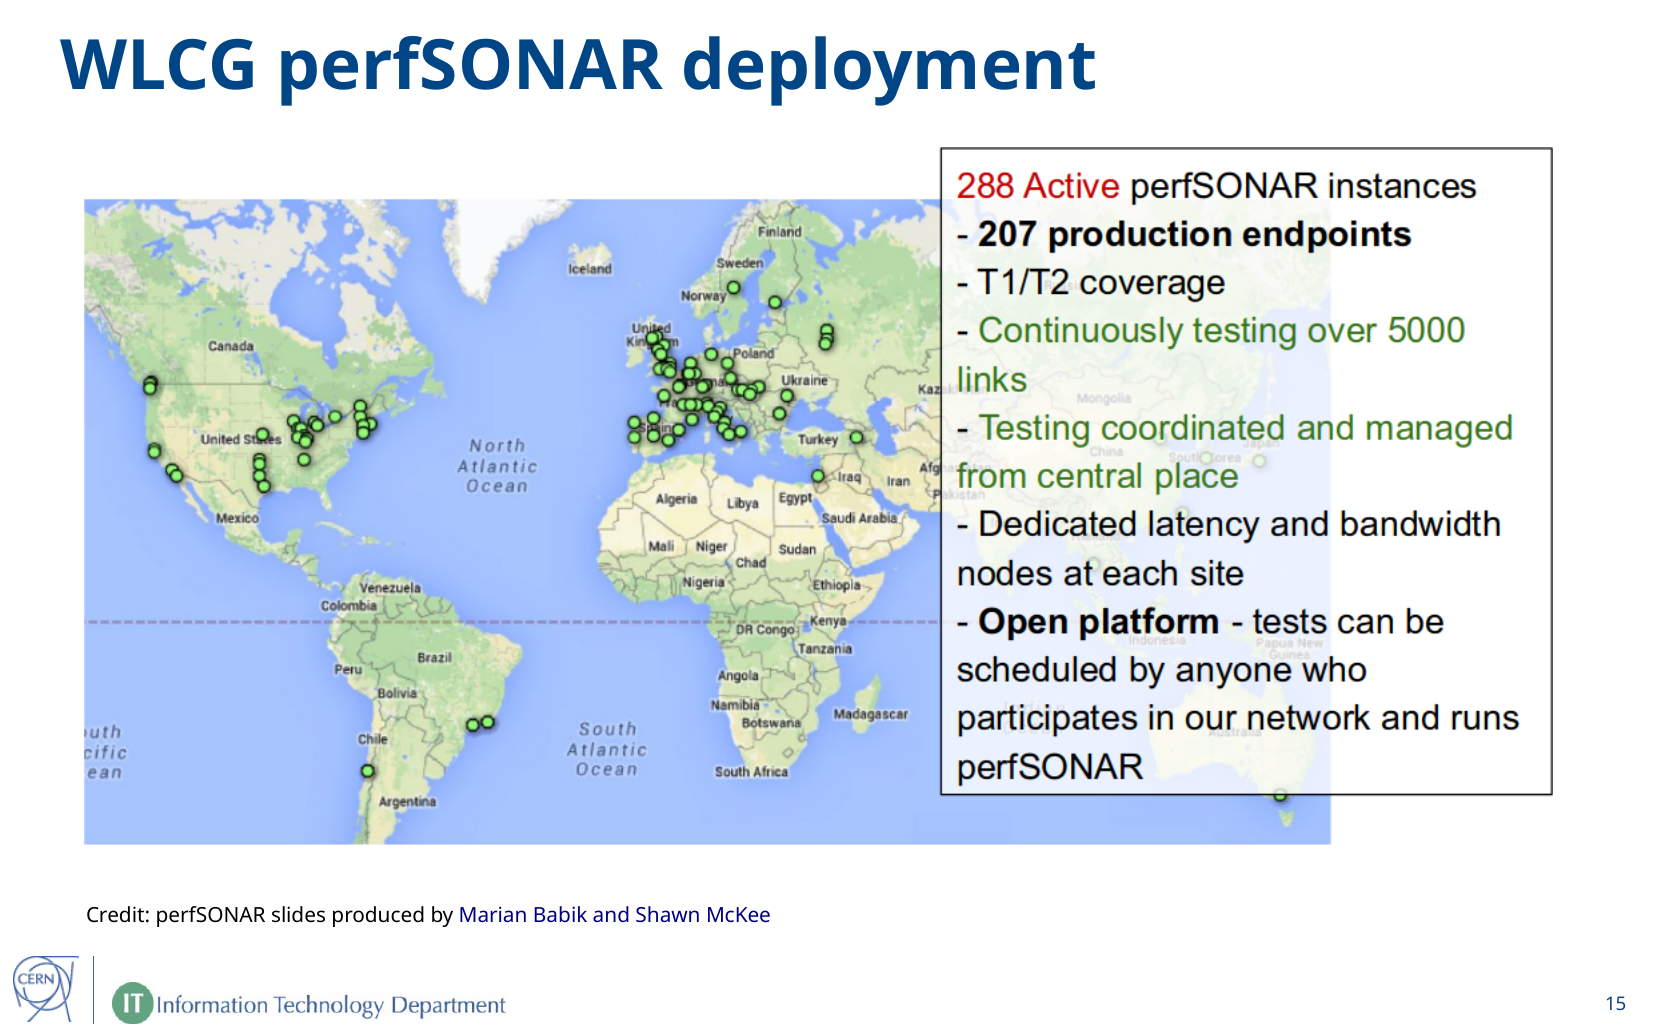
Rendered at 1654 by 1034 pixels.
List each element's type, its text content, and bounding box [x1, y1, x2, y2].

picture [75, 138, 1561, 854]
text_box Credit: perfSONAR slides produced by Marian Babik and Shawn McKee [71, 892, 1639, 1034]
picture [13, 956, 71, 1032]
title WLCG perfSONAR deployment [60, 0, 1528, 138]
